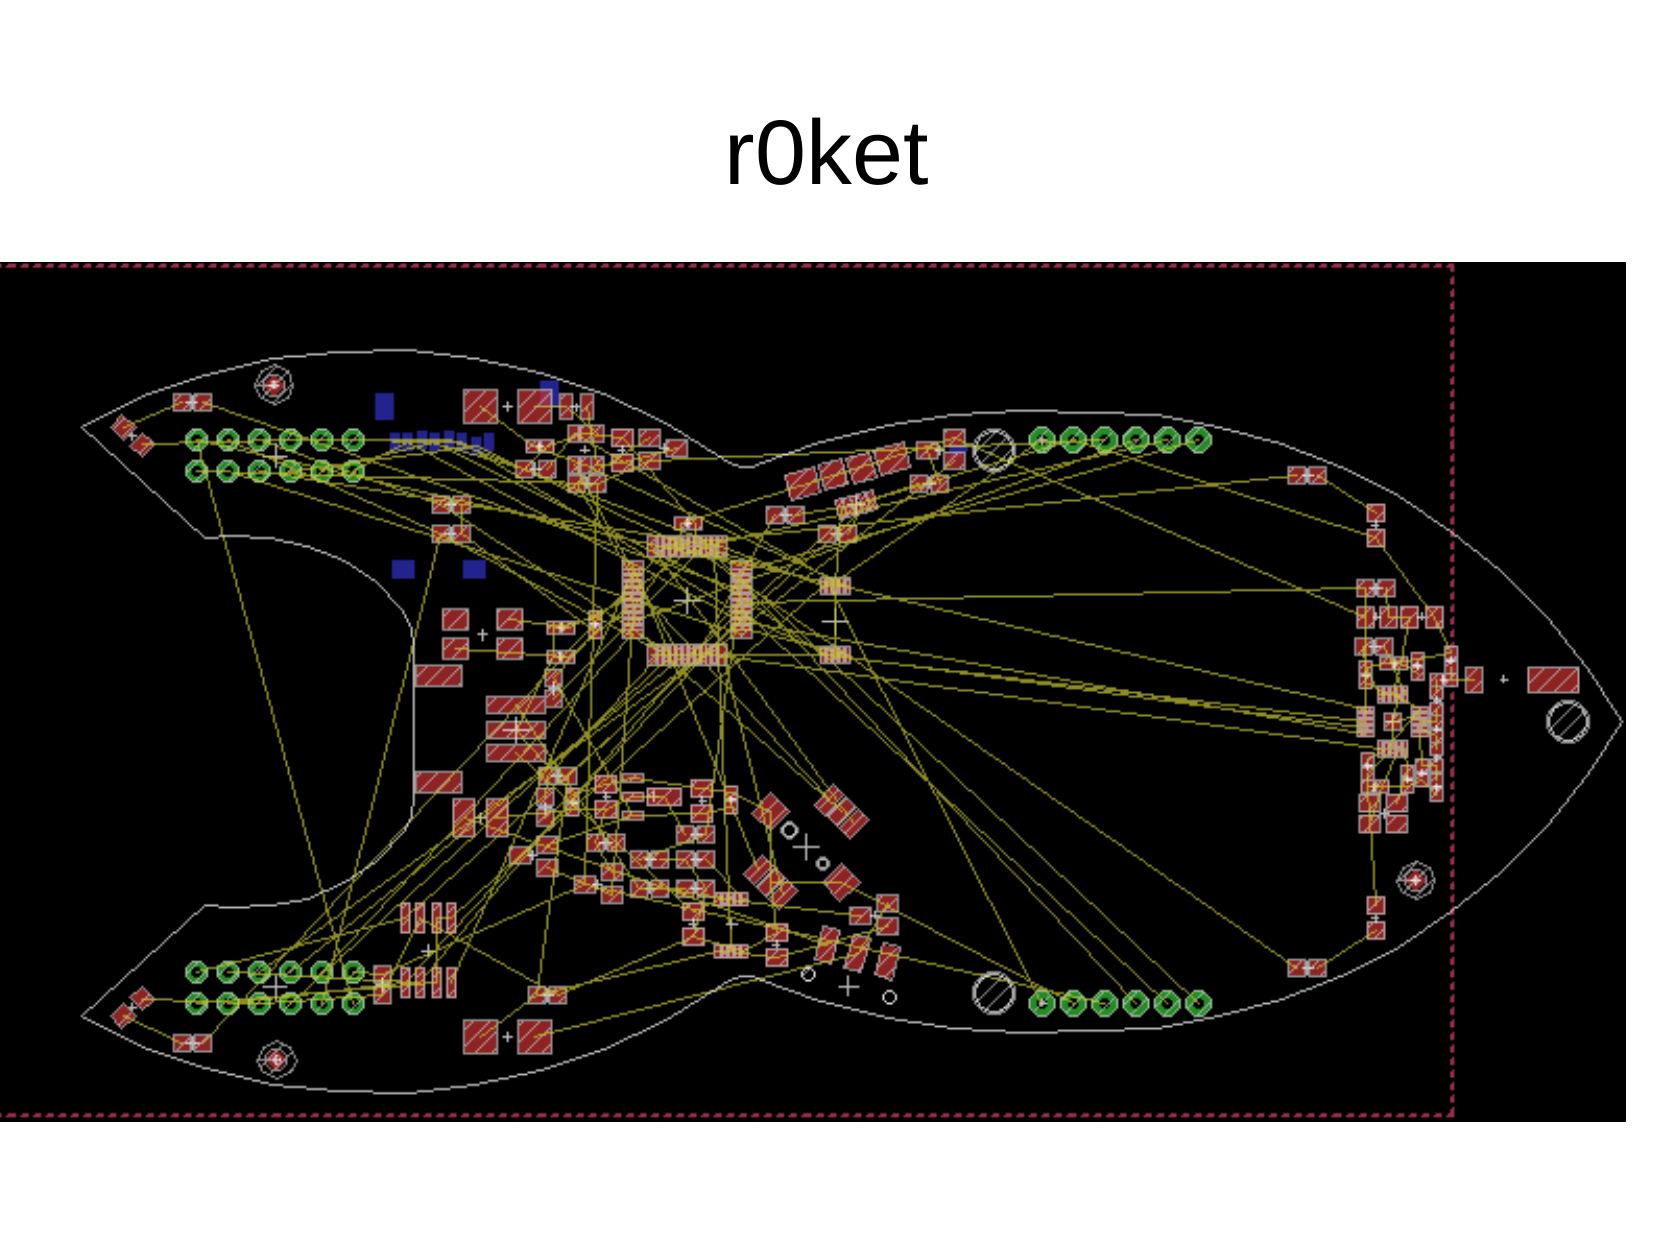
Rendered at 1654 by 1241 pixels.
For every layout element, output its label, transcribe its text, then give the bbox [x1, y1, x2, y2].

picture [0, 262, 1626, 1123]
title r0ket [82, 49, 1571, 257]
